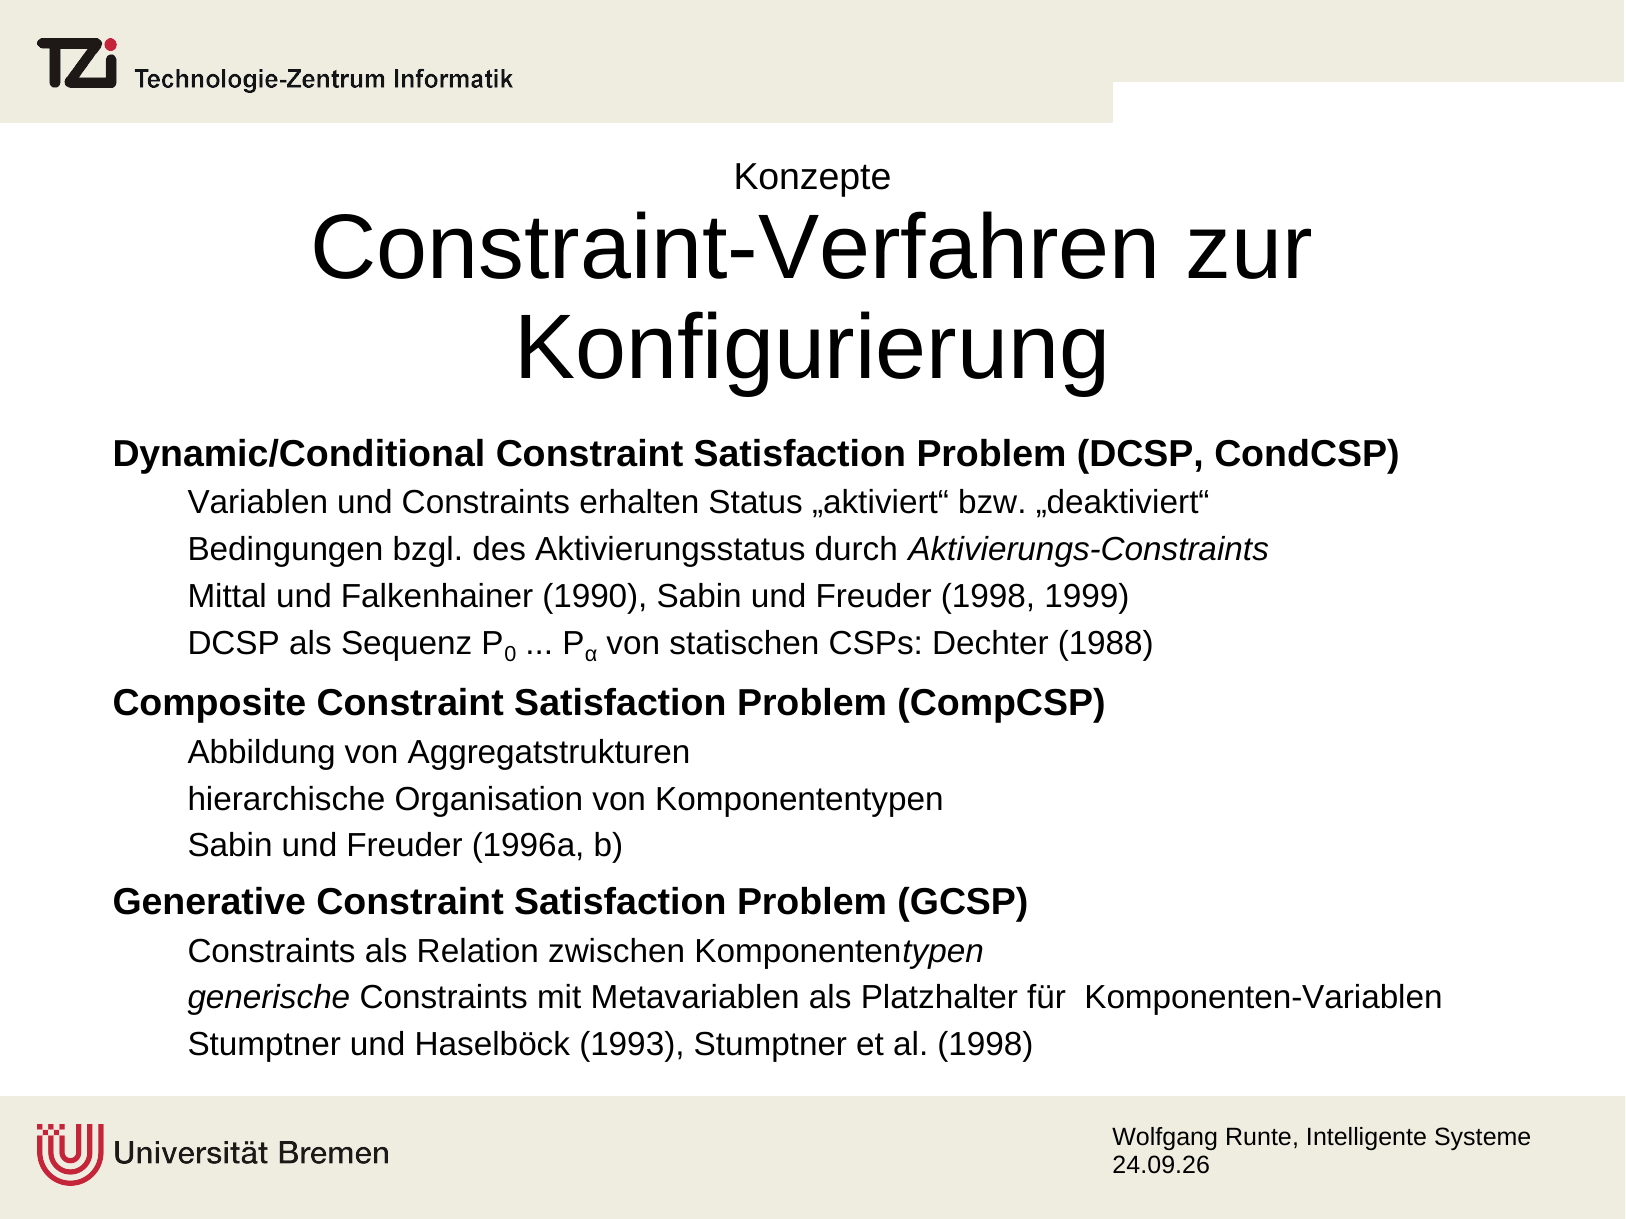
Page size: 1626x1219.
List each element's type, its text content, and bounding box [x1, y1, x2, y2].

picture [37, 38, 513, 93]
picture [37, 1124, 388, 1186]
title Konzepte Constraint-Verfahren zur Konfigurierung [112, 156, 1513, 400]
list Dynamic/Conditional Constraint Satisfaction Problem (DCSP, CondCSP) Variablen und Constraints erhalten Status „aktiviert“ bzw. „deaktiviert“ Bedingungen bzgl. des Aktivierungsstatus durch Aktivierungs-Constraints Mittal und Falkenhainer (1990), Sabin und Freuder (1998, 1999) DCSP als Sequenz P0 ... Pα von statischen CSPs: Dechter (1988) Composite Constraint Satisfaction Problem (CompCSP) Abbildung von Aggregatstrukturen hierarchische Organisation von Komponententypen Sabin und Freuder (1996a, b) Generative Constraint Satisfaction Problem (GCSP) Constraints als Relation zwischen Komponententypen generische Constraints mit Metavariablen als Platzhalter für Komponenten-Variablen Stumptner und Haselböck (1993), Stumptner et al. (1998) [112, 433, 1513, 1070]
